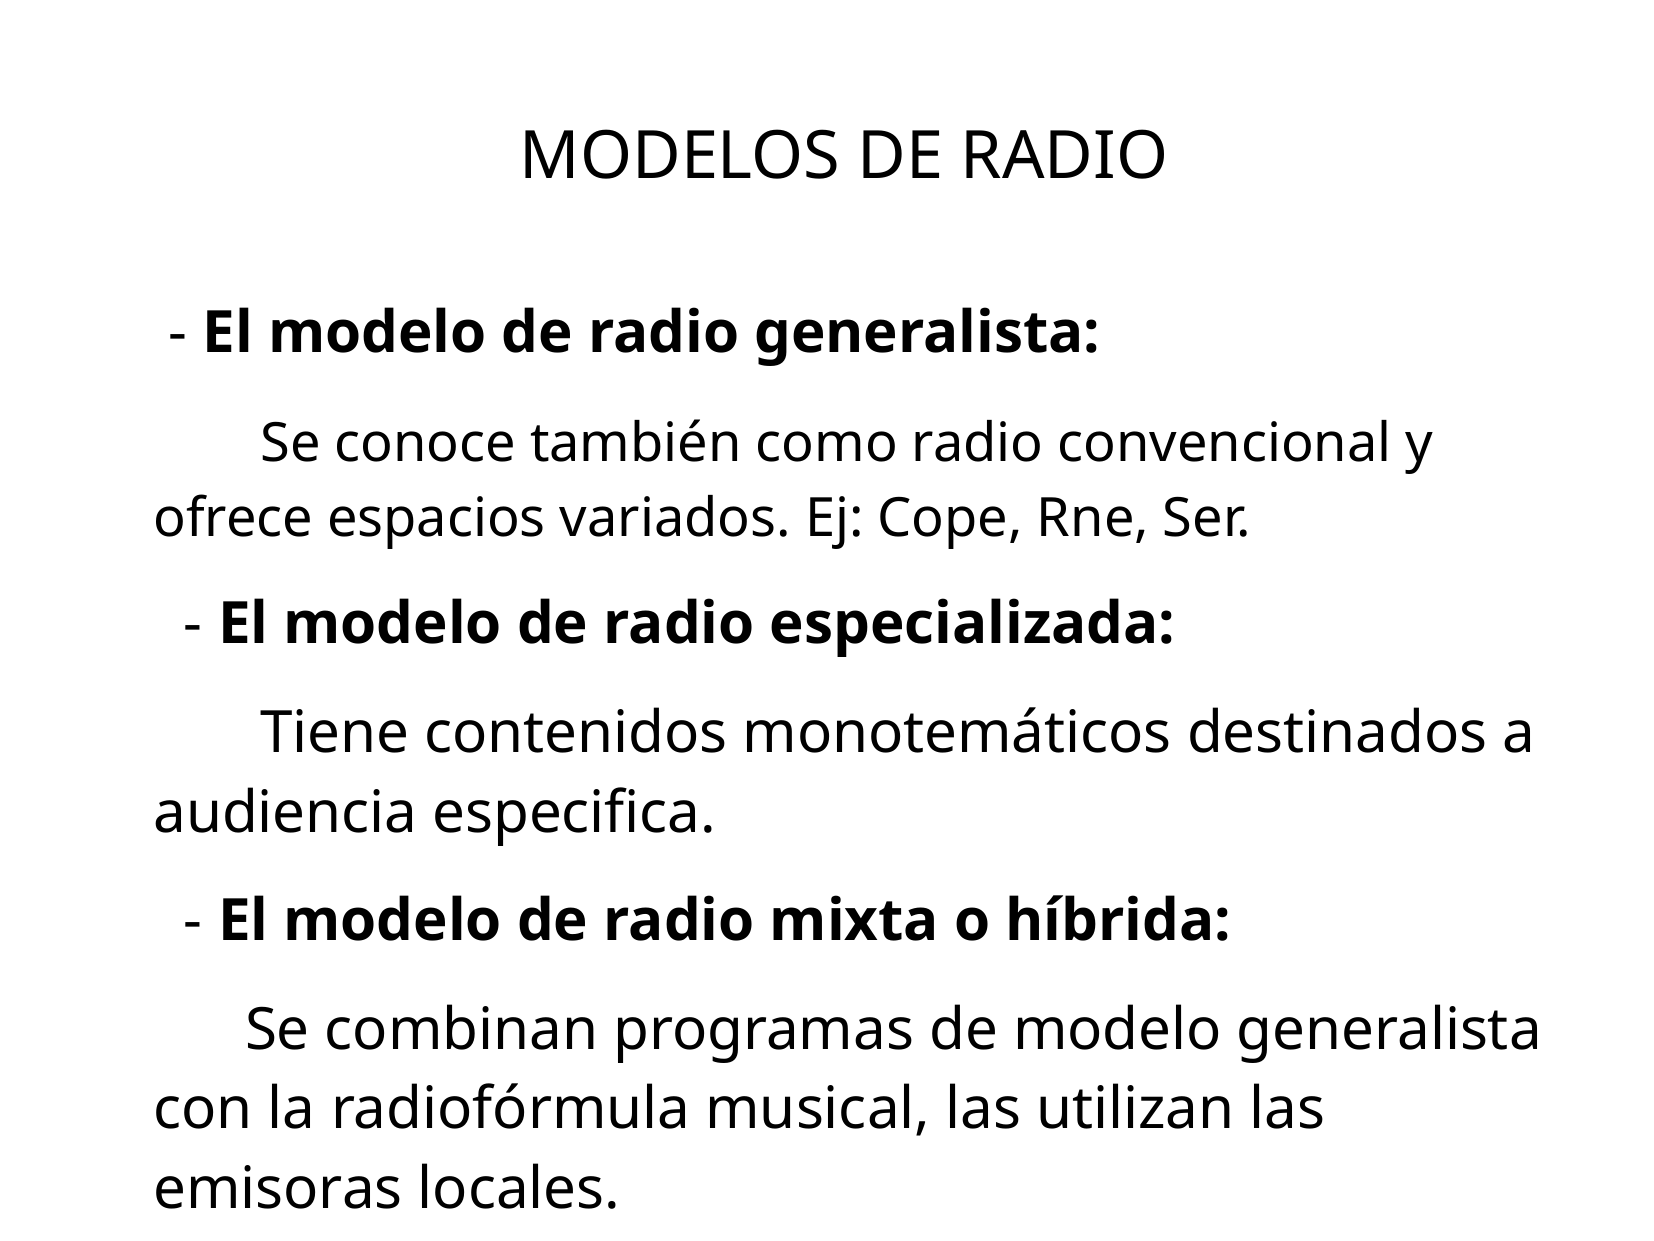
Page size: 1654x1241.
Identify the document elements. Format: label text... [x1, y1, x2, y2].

list - El modelo de radio generalista: Se conoce también como radio convencional y ofrece espacios variados. Ej: Cope, Rne, Ser. - El modelo de radio especializada: Tiene contenidos monotemáticos destinados a audiencia especifica. - El modelo de radio mixta o híbrida: Se combinan programas de modelo generalista con la radiofórmula musical, las utilizan las emisoras locales. [82, 290, 1571, 1241]
title MODELOS DE RADIO [82, 49, 1571, 257]
